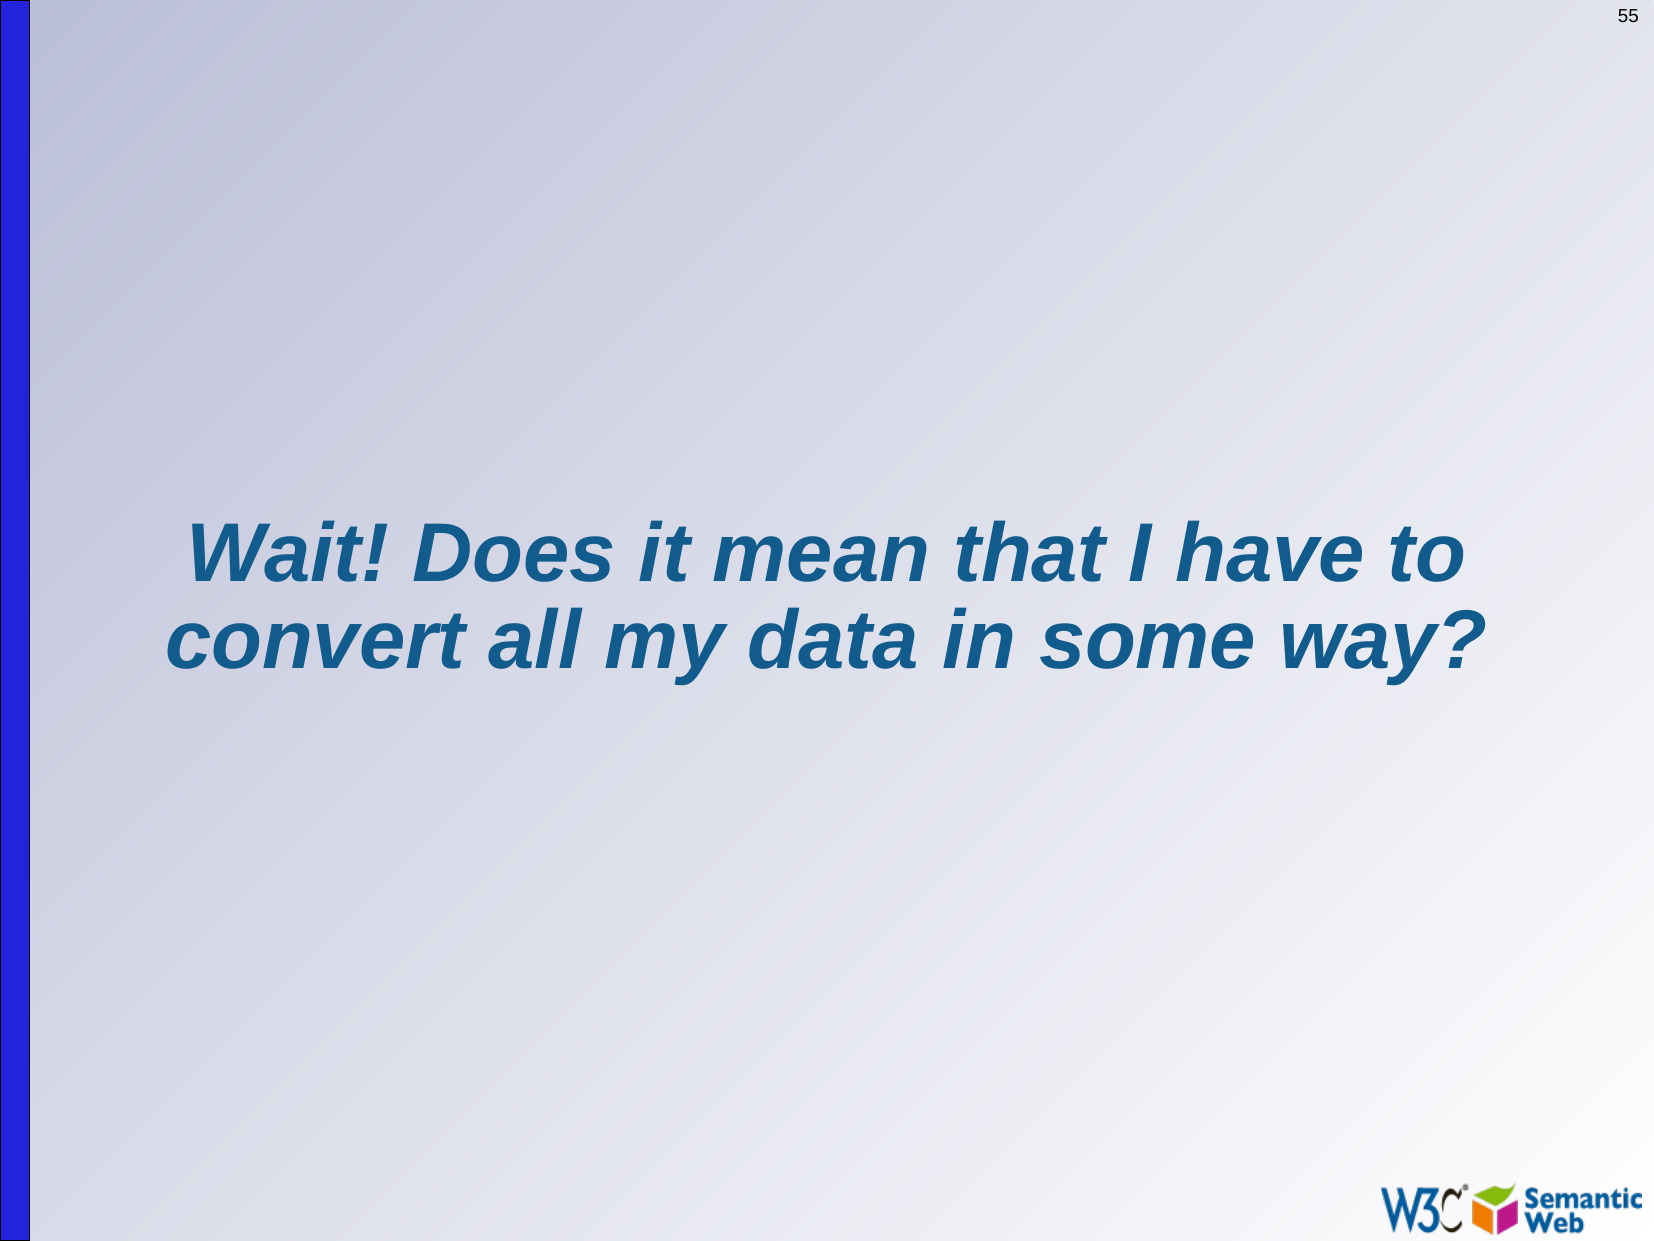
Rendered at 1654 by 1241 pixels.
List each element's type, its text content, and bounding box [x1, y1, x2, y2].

picture [1381, 1181, 1642, 1235]
title Wait! Does it mean that I have to convert all my data in some way? [59, 507, 1595, 689]
